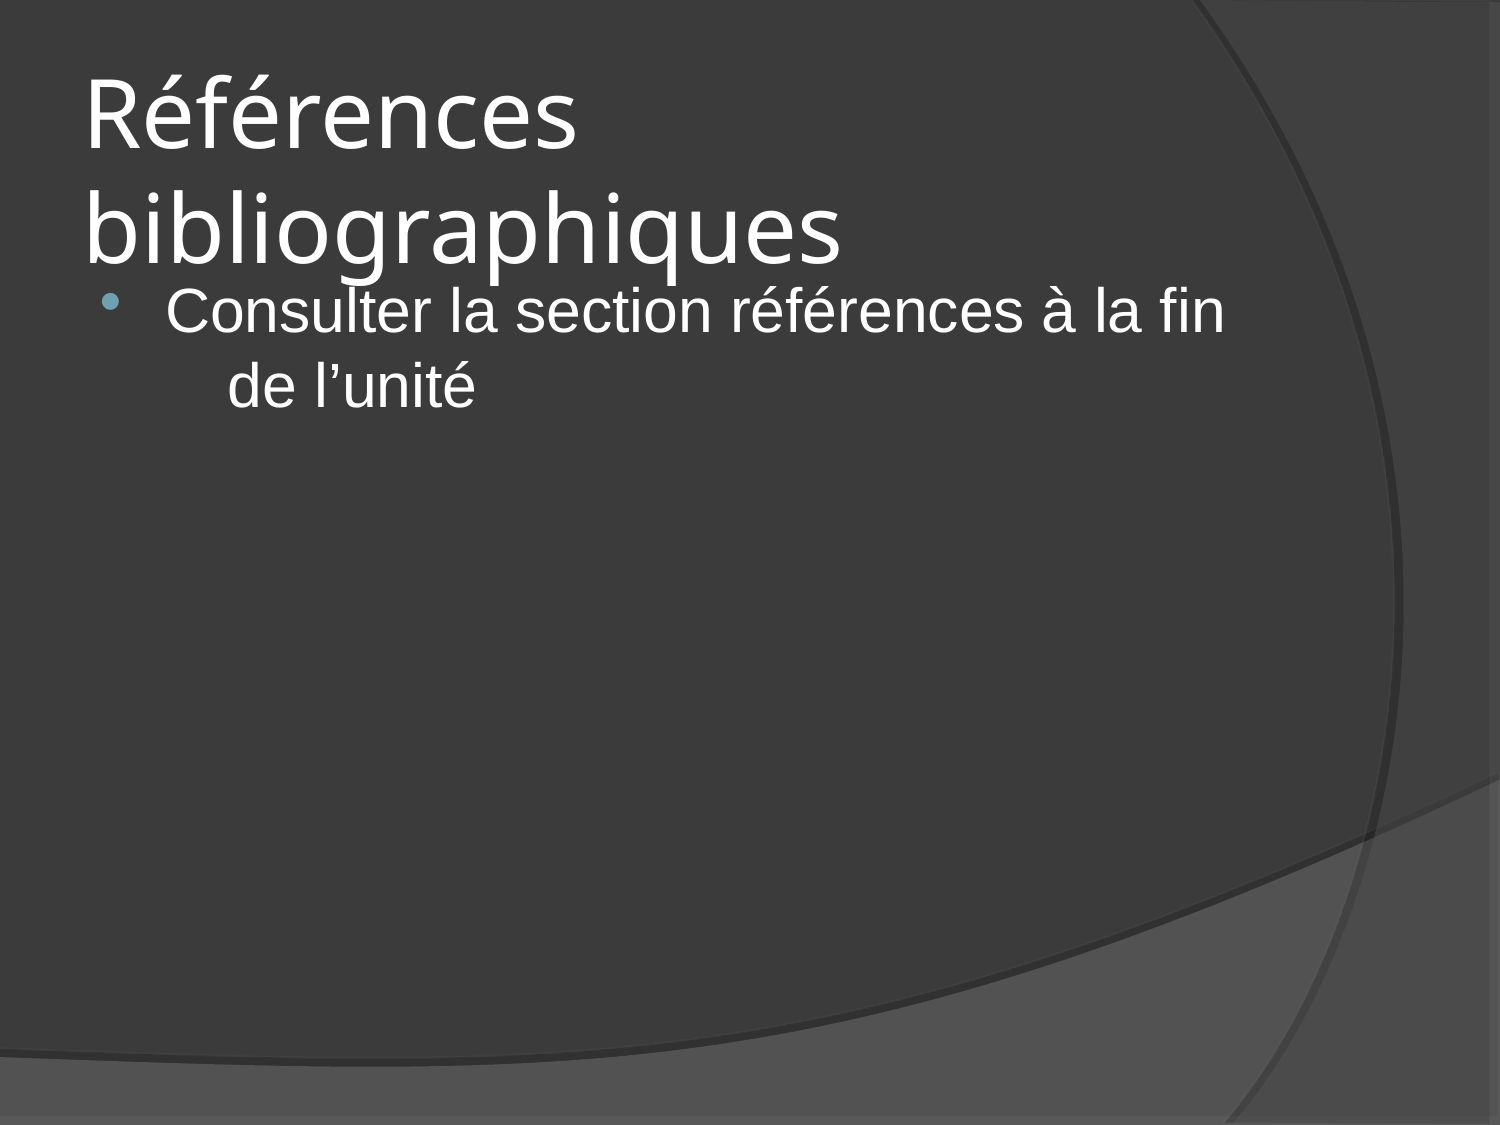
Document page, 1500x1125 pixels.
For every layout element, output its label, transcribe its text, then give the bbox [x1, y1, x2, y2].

title Références bibliographiques [75, 45, 1300, 233]
list Consulter la section références à la fin de l’unité [75, 262, 1300, 1005]
